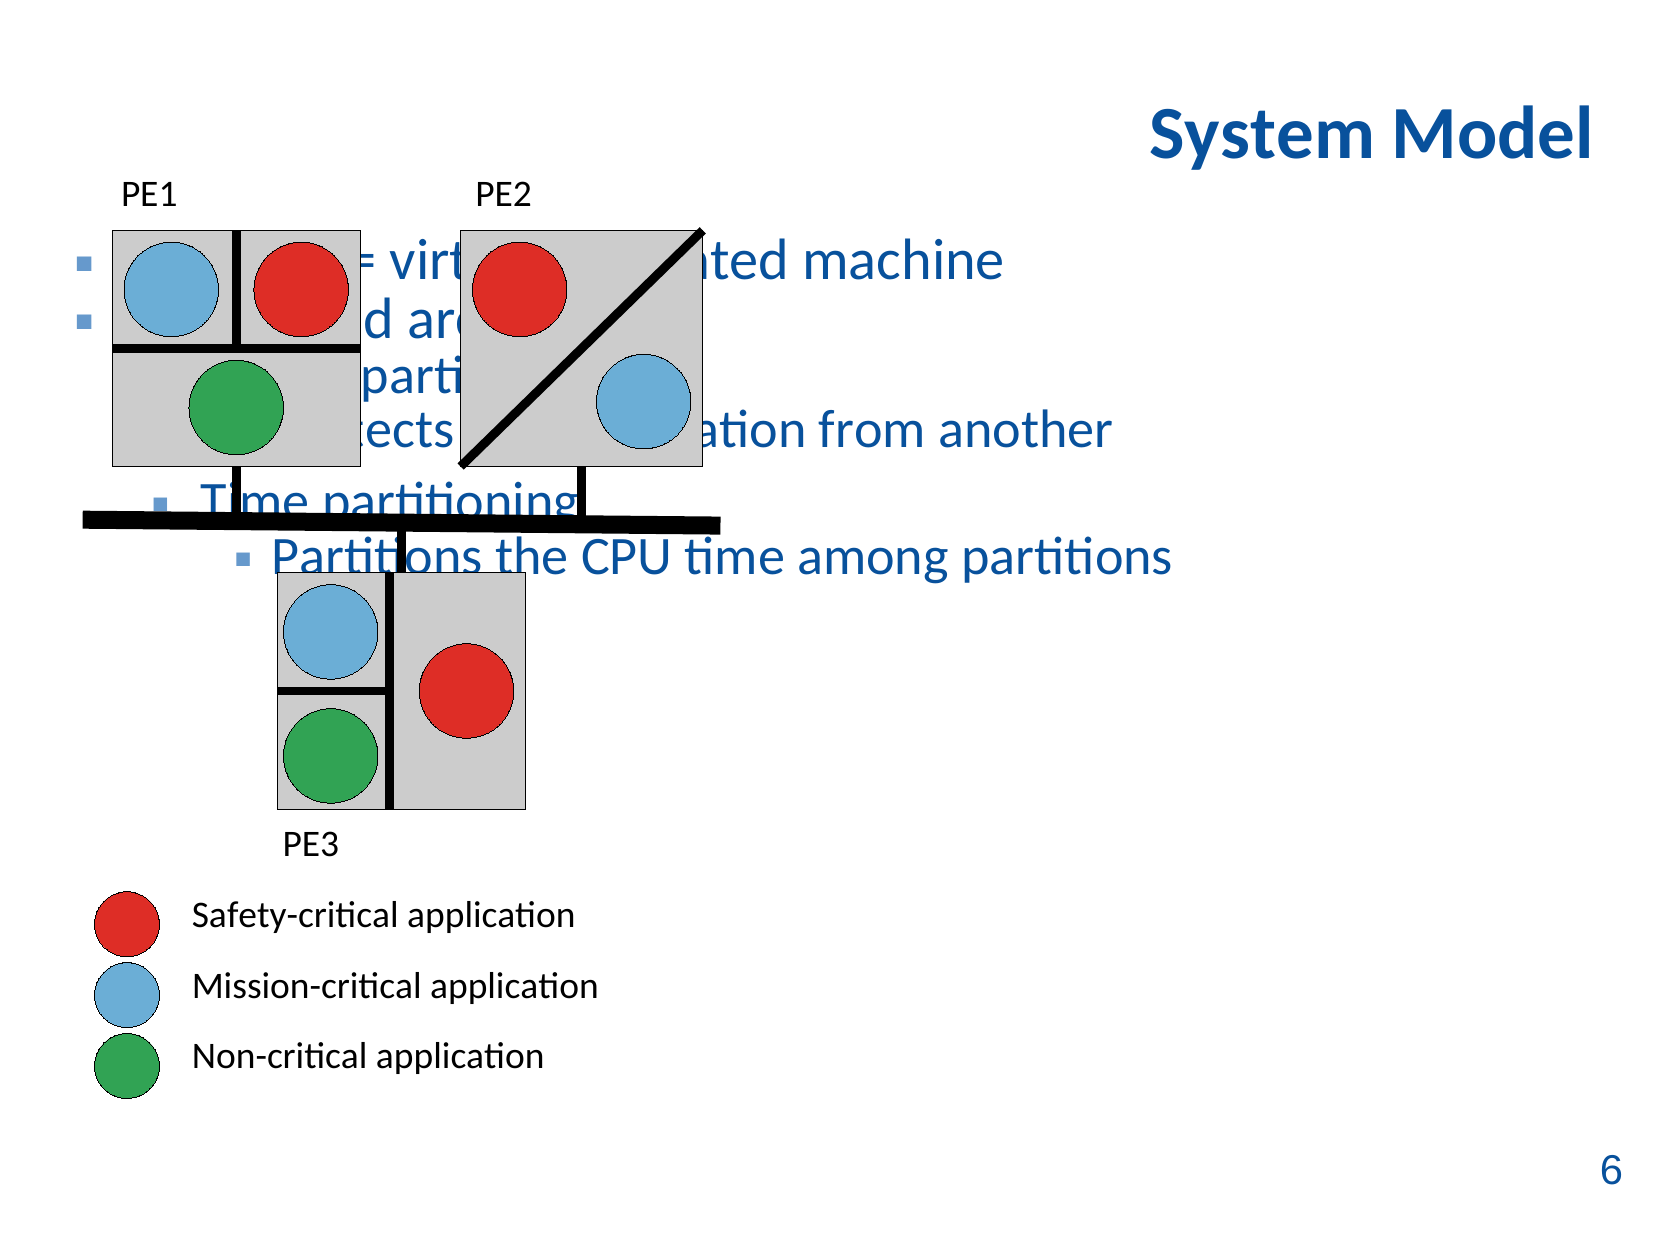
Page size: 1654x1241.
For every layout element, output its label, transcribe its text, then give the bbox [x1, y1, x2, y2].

text_box [94, 962, 160, 1028]
text_box PE3 [267, 820, 355, 882]
list Partition = virtual dedicated machine Partitioned architecture Spatial partitioning Protects one application from another Time partitioning Partitions the CPU time among partitions [845, 236, 1596, 1182]
text_box [460, 230, 695, 459]
text_box PE2 [460, 171, 638, 230]
text_box PE1 [106, 171, 284, 232]
text_box [94, 891, 160, 957]
text_box Safety-critical application [177, 891, 703, 953]
text_box Non-critical application [177, 1033, 703, 1094]
text_box [468, 238, 703, 467]
text_box [112, 230, 232, 344]
text_box [112, 230, 361, 467]
text_box Mission-critical application [177, 962, 703, 1024]
title System Model [0, 0, 1595, 178]
text_box [94, 1033, 160, 1099]
text_box [277, 572, 526, 810]
